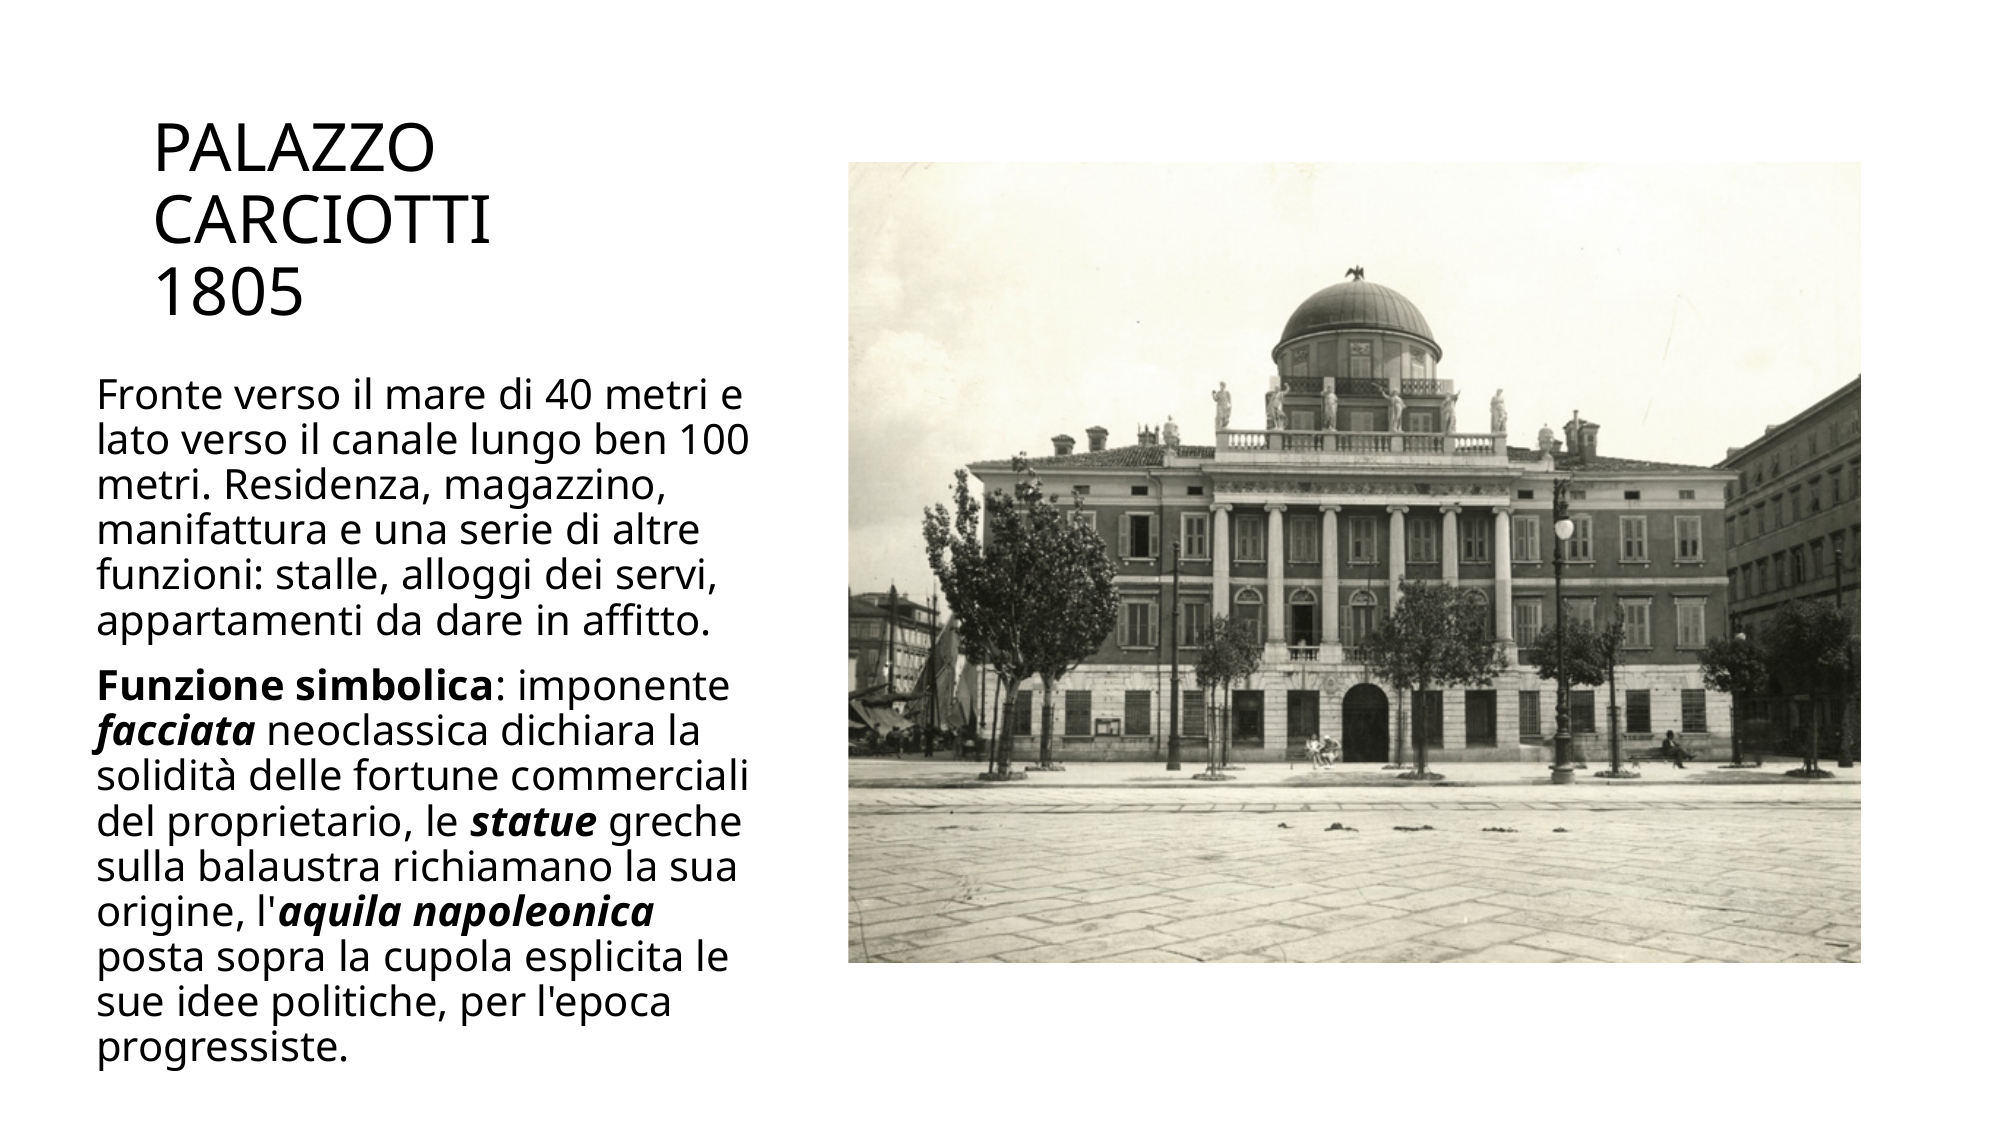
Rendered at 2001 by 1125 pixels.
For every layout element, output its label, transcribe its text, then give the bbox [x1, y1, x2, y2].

list Fronte verso il mare di 40 metri e lato verso il canale lungo ben 100 metri. Residenza, magazzino, manifattura e una serie di altre funzioni: stalle, alloggi dei servi, appartamenti da dare in affitto. Funzione simbolica: imponente facciata neoclassica dichiara la solidità delle fortune commerciali del proprietario, le statue greche sulla balaustra richiamano la sua origine, l'aquila napoleonica posta sopra la cupola esplicita le sue idee politiche, per l'epoca progressiste. [81, 366, 783, 1090]
title PALAZZO CARCIOTTI 1805 [137, 75, 783, 338]
picture [848, 162, 1861, 963]
